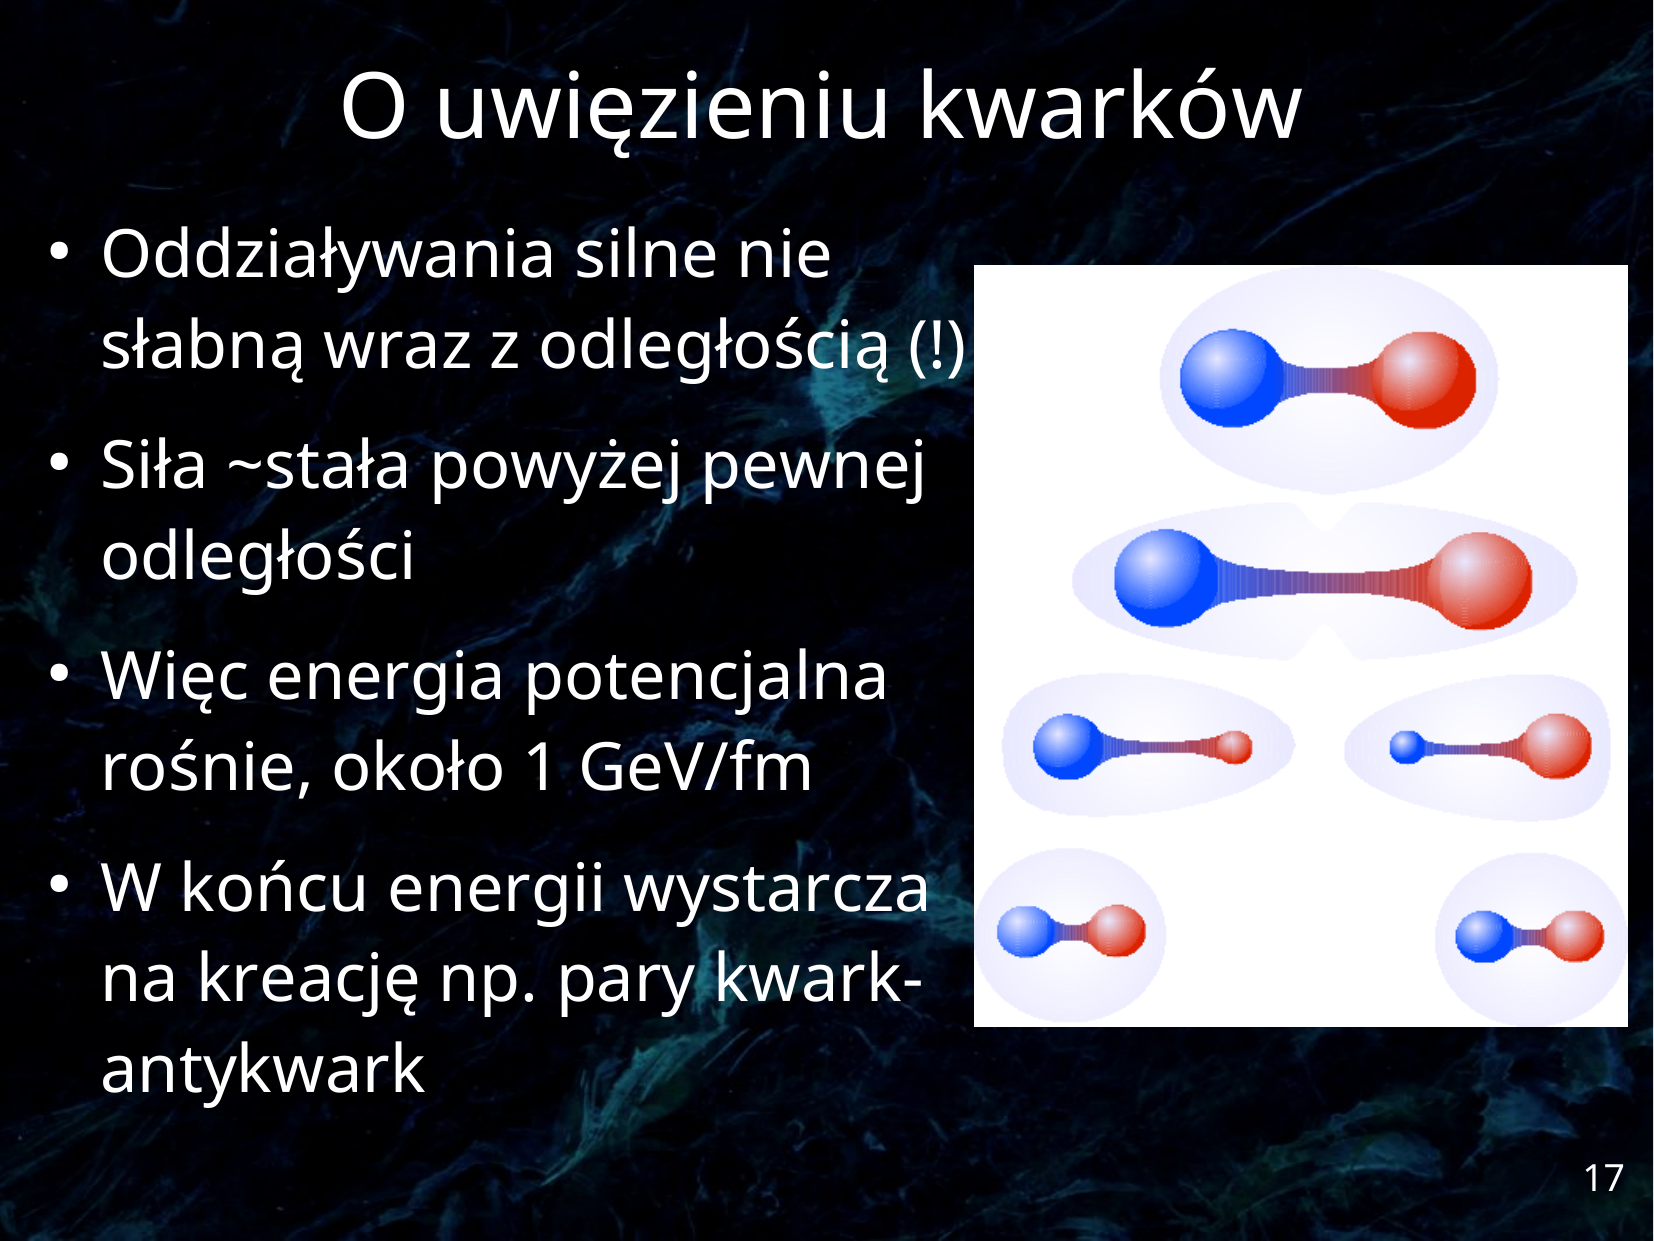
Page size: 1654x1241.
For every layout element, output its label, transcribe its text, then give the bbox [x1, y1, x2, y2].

picture [0, 0, 1654, 1241]
list Oddziaływania silne nie słabną wraz z odległością (!) Siła ~stała powyżej pewnej odległości Więc energia potencjalna rośnie, około 1 GeV/fm W końcu energii wystarcza na kreację np. pary kwark-antykwark [29, 206, 975, 1133]
title O uwięzieniu kwarków [77, 29, 1565, 178]
